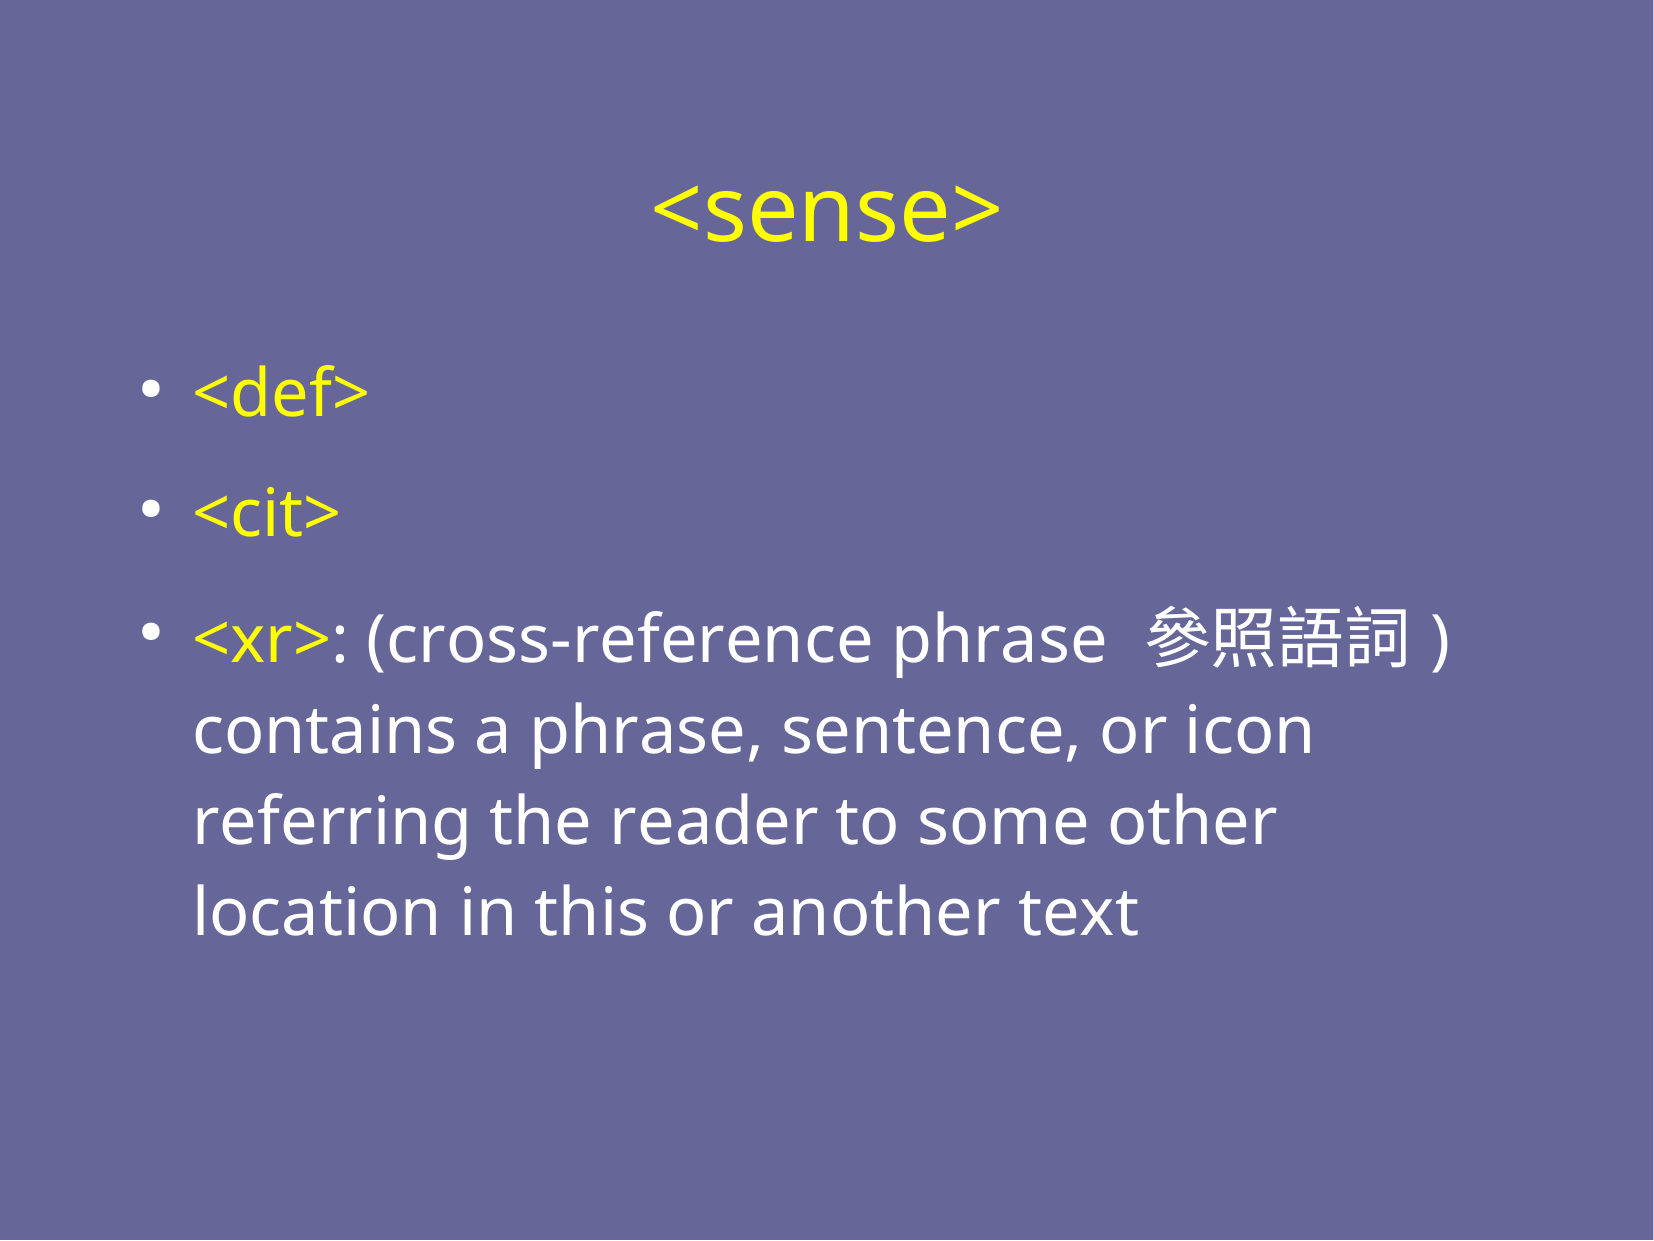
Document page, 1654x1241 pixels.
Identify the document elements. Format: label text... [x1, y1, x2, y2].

title <sense> [121, 110, 1534, 303]
list <def> <cit> <xr>: (cross-reference phrase 參照語詞) contains a phrase, sentence, or icon referring the reader to some other location in this or another text [121, 344, 1534, 1112]
